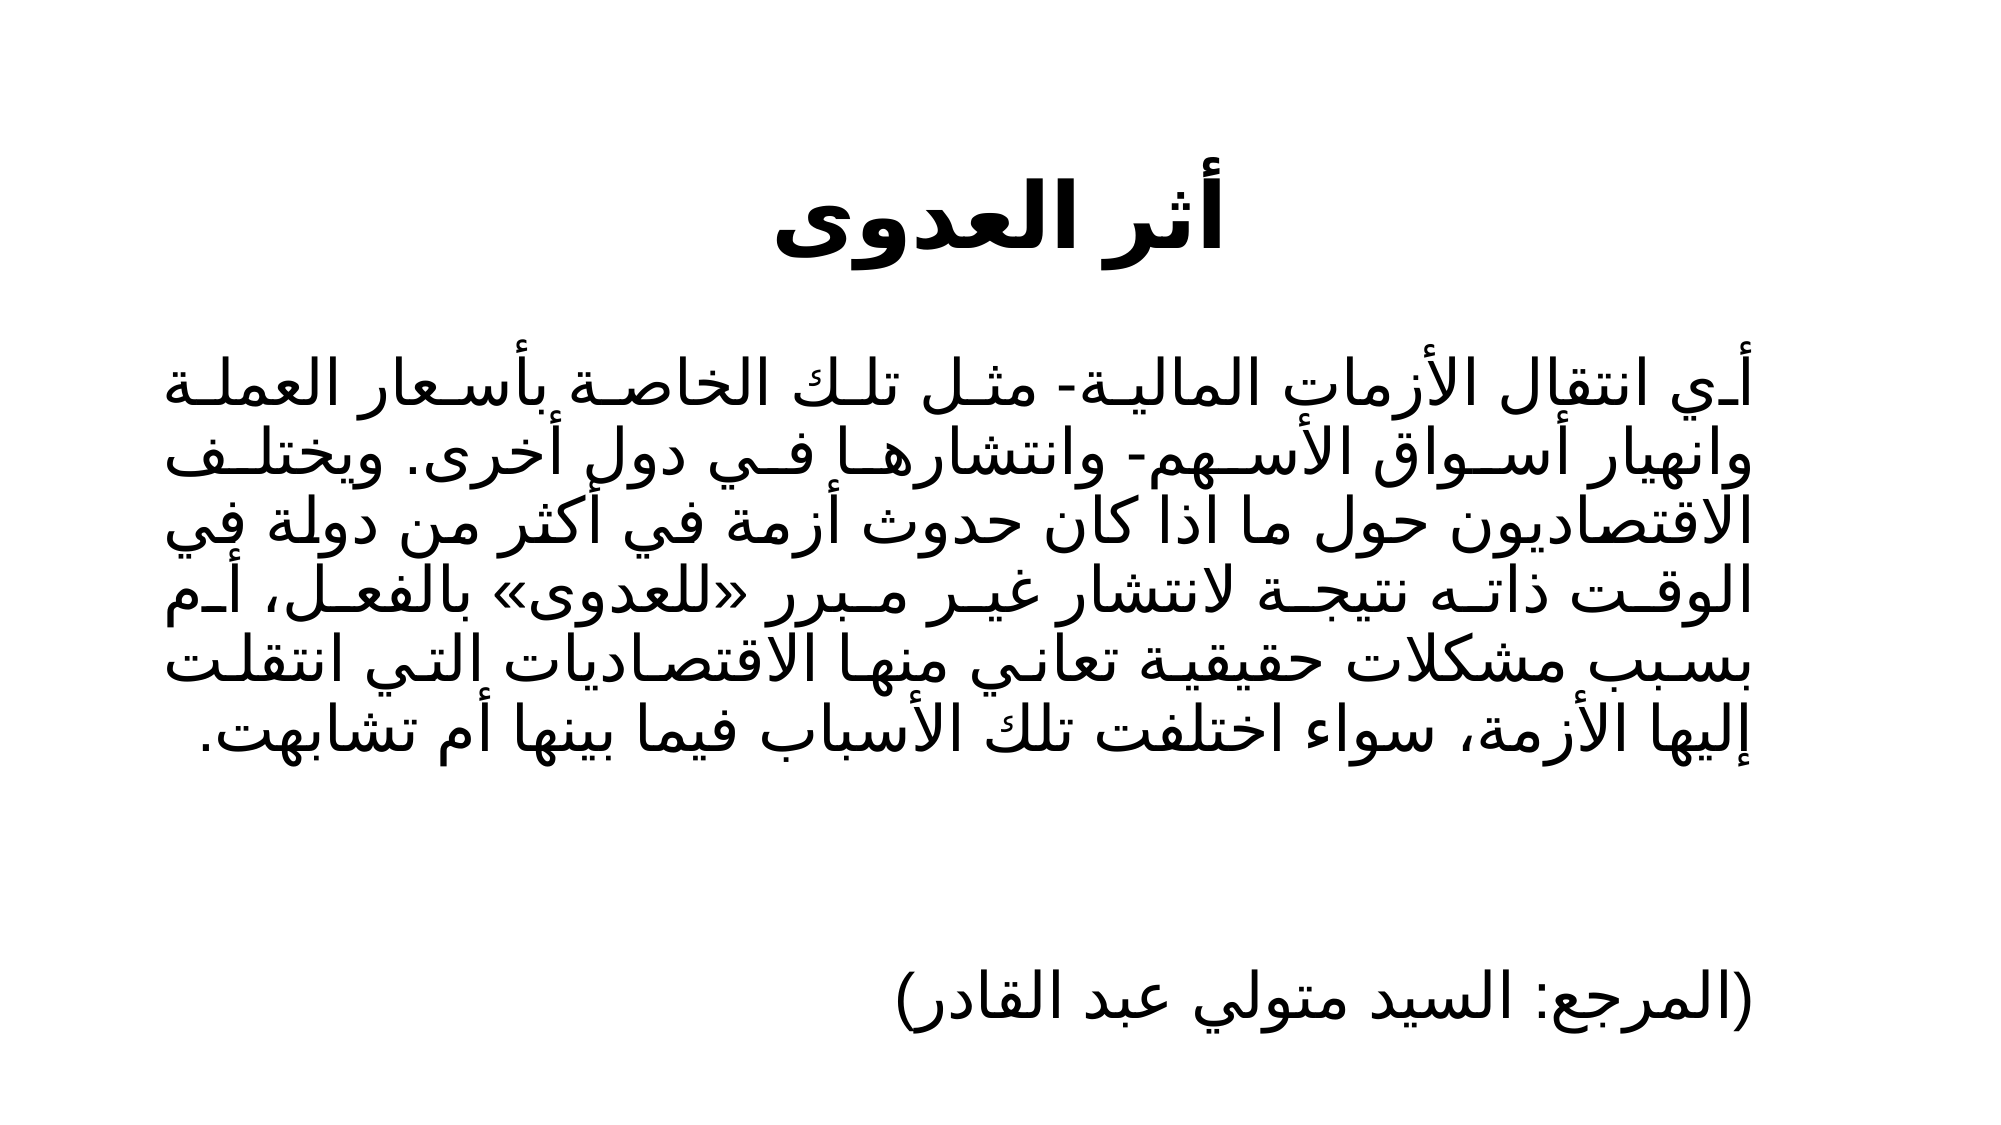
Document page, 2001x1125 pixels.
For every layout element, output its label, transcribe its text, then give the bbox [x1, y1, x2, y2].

title أثر العدوى [324, 125, 1675, 313]
list أي انتقال الأزمات المالية- مثل تلك الخاصة بأسعار العملة وانهيار أسواق الأسهم- وانتشارها في دول أخرى. ويختلف الاقتصاديون حول ما اذا كان حدوث أزمة في أكثر من دولة في الوقت ذاته نتيجة لانتشار غير مبرر «للعدوى» بالفعل، أم بسبب مشكلات حقيقية تعاني منها الاقتصاديات التي انتقلت إليها الأزمة، سواء اختلفت تلك الأسباب فيما بينها أم تشابهت. (المرجع: السيد متولي عبد القادر) [148, 342, 1771, 1086]
